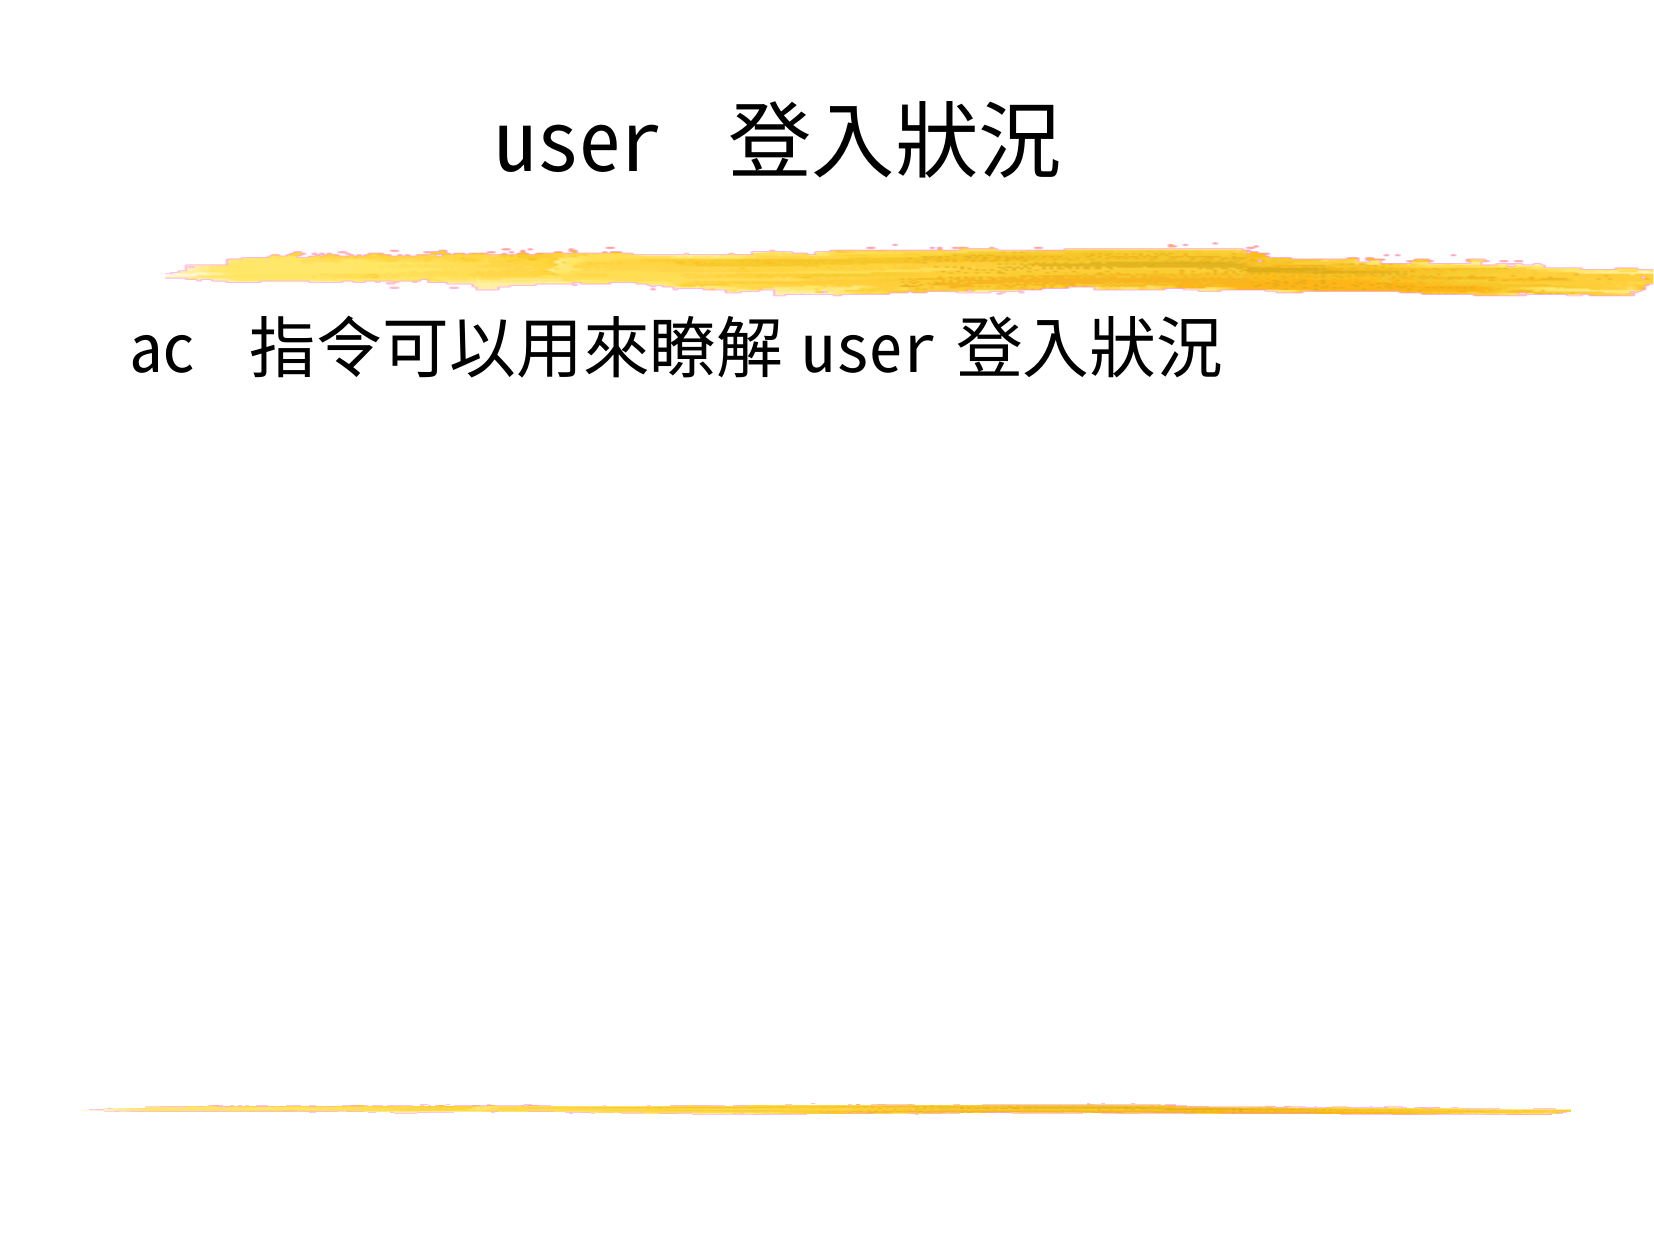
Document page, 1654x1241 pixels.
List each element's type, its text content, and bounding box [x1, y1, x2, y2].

list ac 指令可以用來瞭解user登入狀況 [129, 289, 1536, 1034]
picture [165, 237, 1654, 308]
picture [82, 1102, 1571, 1117]
title user 登入狀況 [76, 28, 1482, 236]
